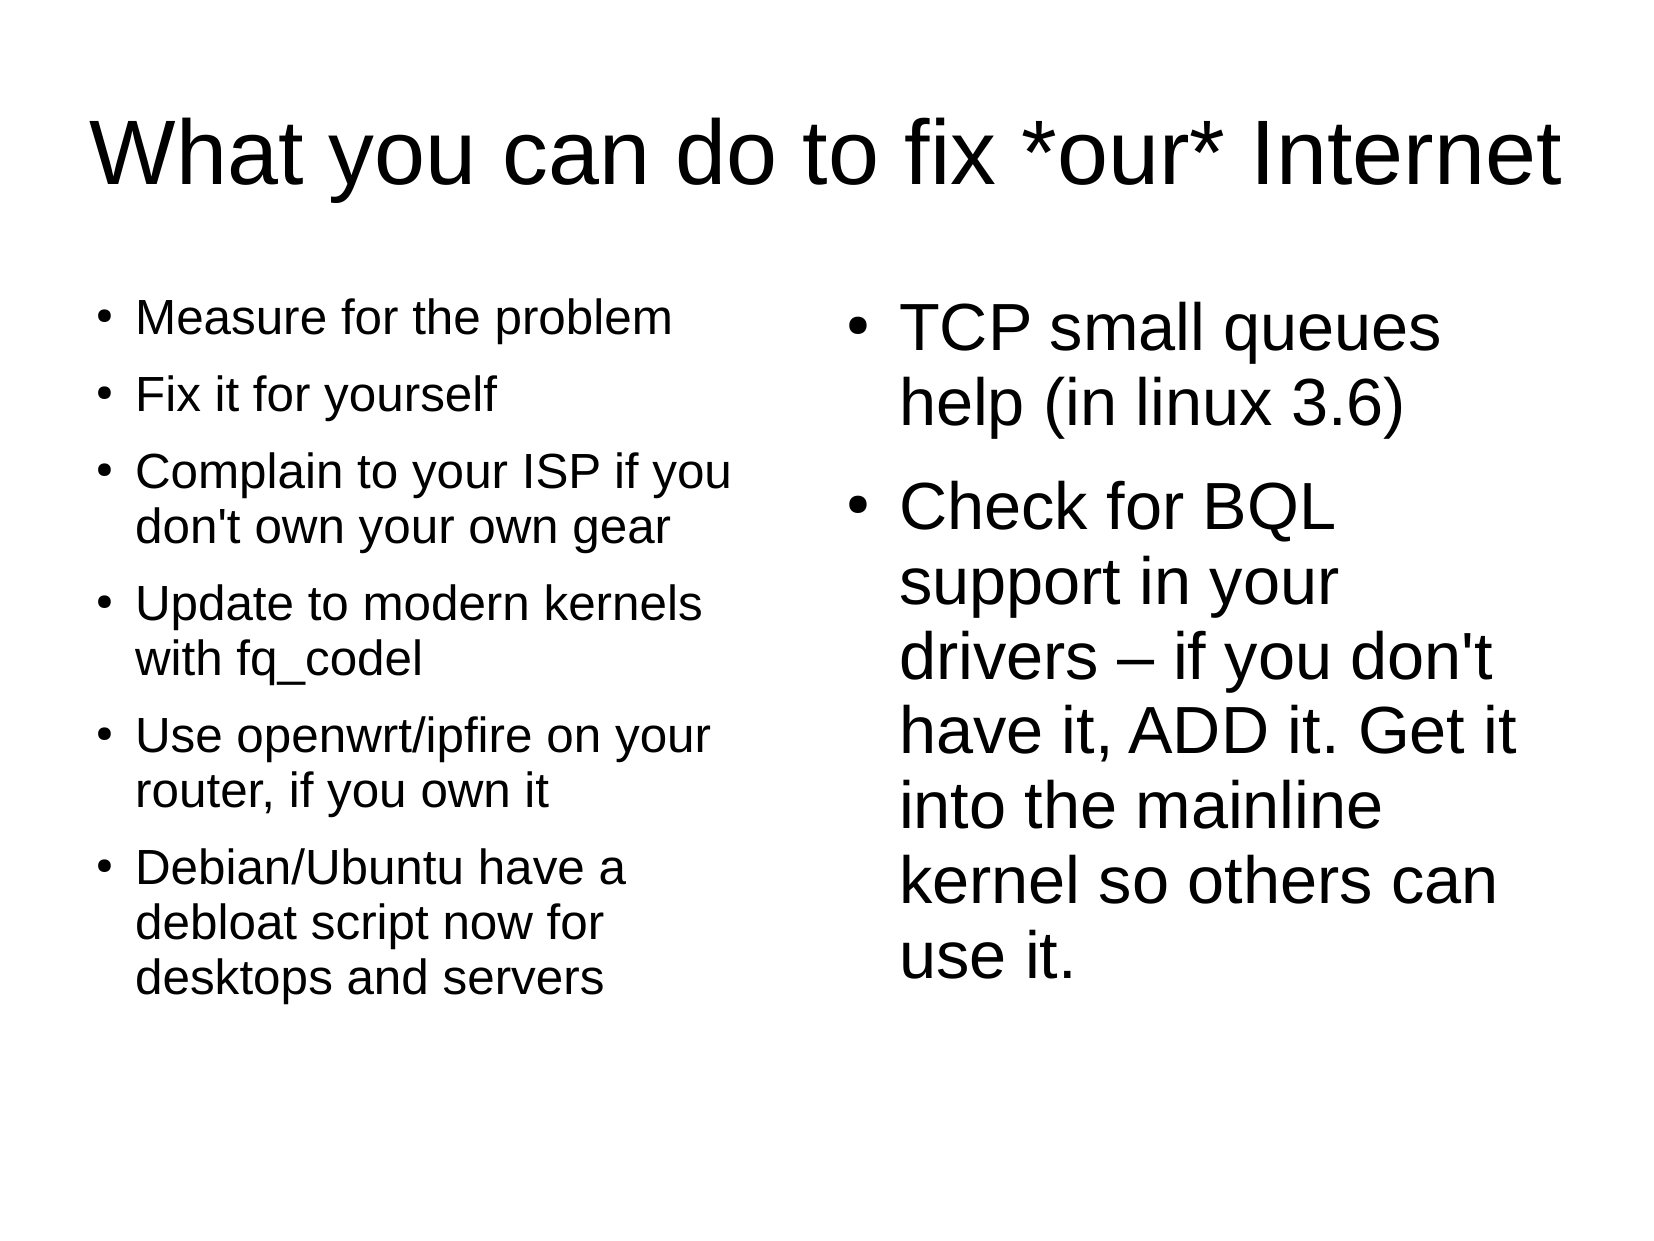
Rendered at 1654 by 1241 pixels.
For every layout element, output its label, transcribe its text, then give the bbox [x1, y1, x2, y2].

list Measure for the problem Fix it for yourself Complain to your ISP if you don't own your own gear Update to modern kernels with fq_codel Use openwrt/ipfire on your router, if you own it Debian/Ubuntu have a debloat script now for desktops and servers [82, 290, 793, 1010]
title What you can do to fix *our* Internet [82, 49, 1571, 257]
list TCP small queues help (in linux 3.6) Check for BQL support in your drivers – if you don't have it, ADD it. Get it into the mainline kernel so others can use it. [828, 290, 1539, 1010]
